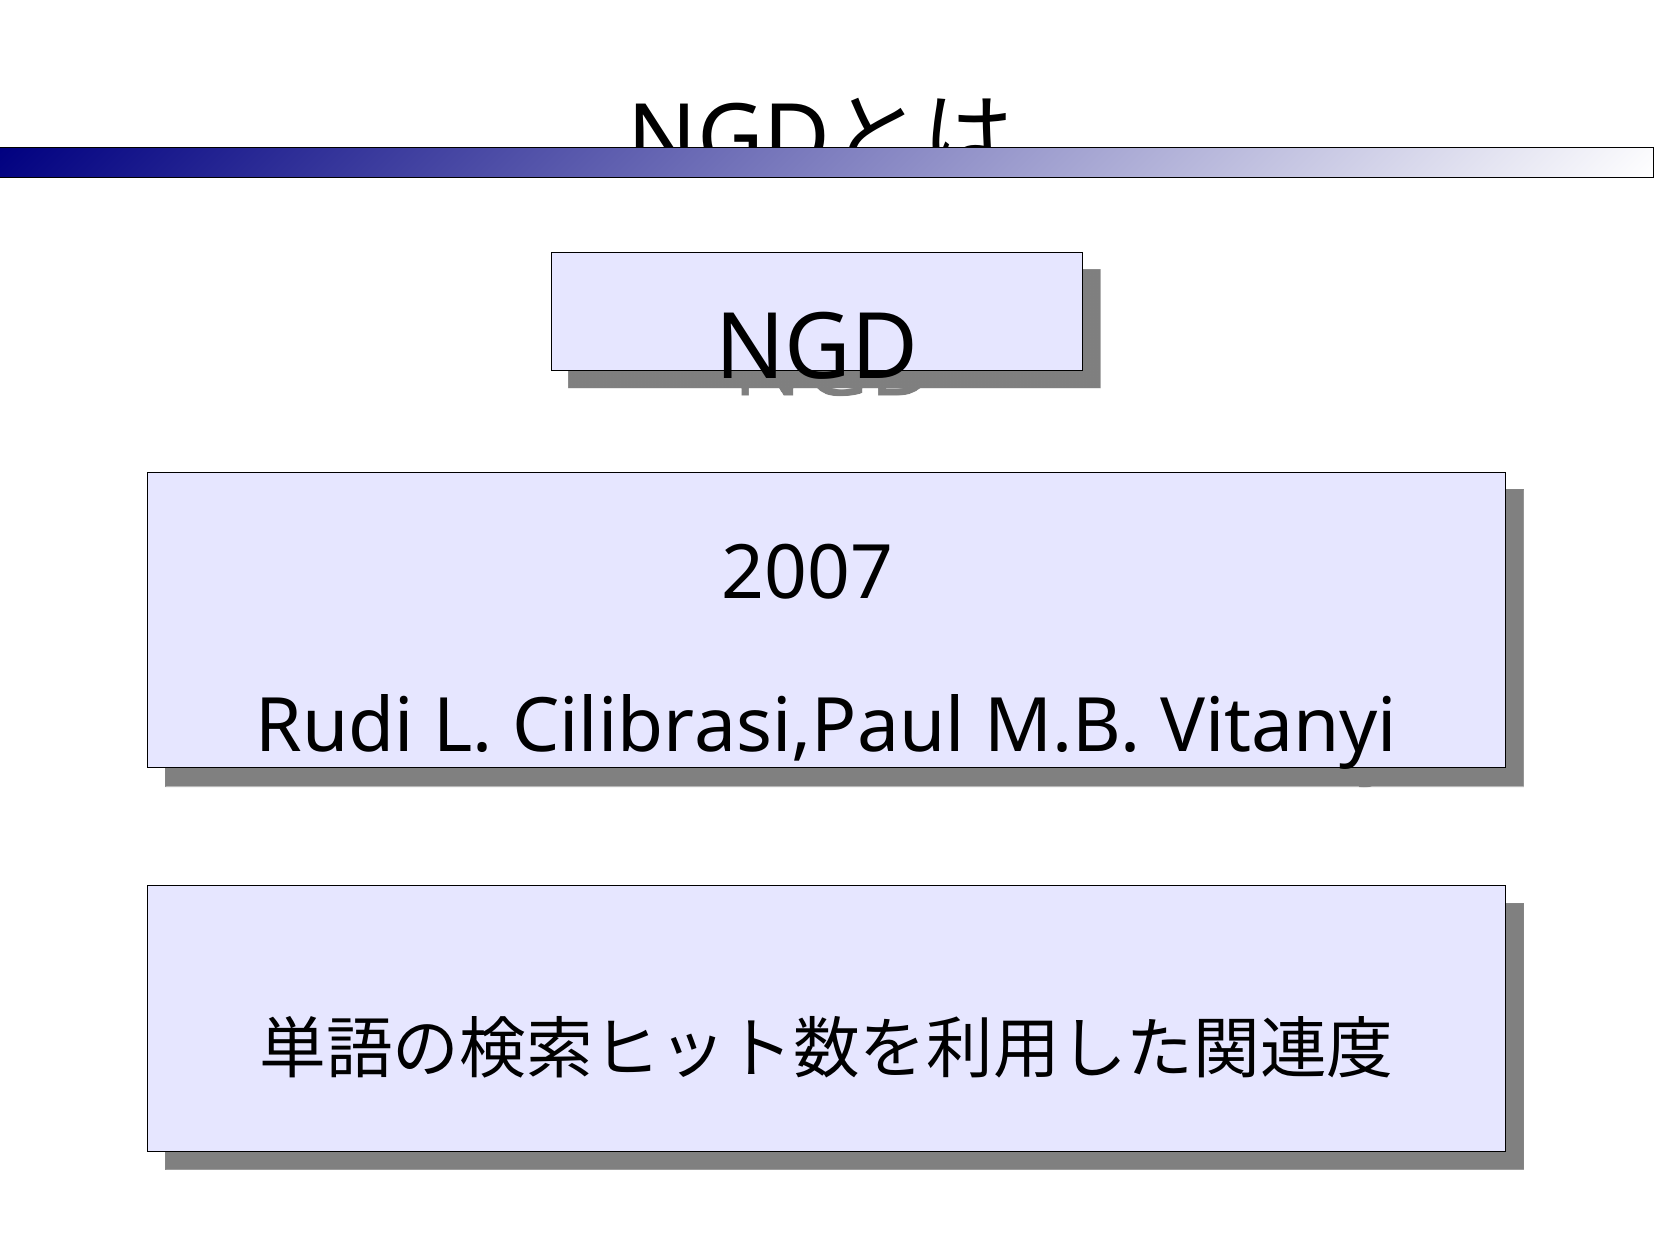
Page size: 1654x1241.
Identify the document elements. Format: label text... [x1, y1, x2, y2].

text_box 単語の検索ヒット数を利用した関連度 [147, 885, 1506, 1152]
text_box [0, 147, 1654, 178]
text_box NGD [551, 252, 1083, 371]
title NGDとは [76, 29, 1565, 147]
text_box NGD [731, 324, 761, 371]
text_box 2007 Rudi L. Cilibrasi,Paul M.B. Vitanyi [147, 472, 1506, 768]
text_box NGD [868, 320, 904, 371]
